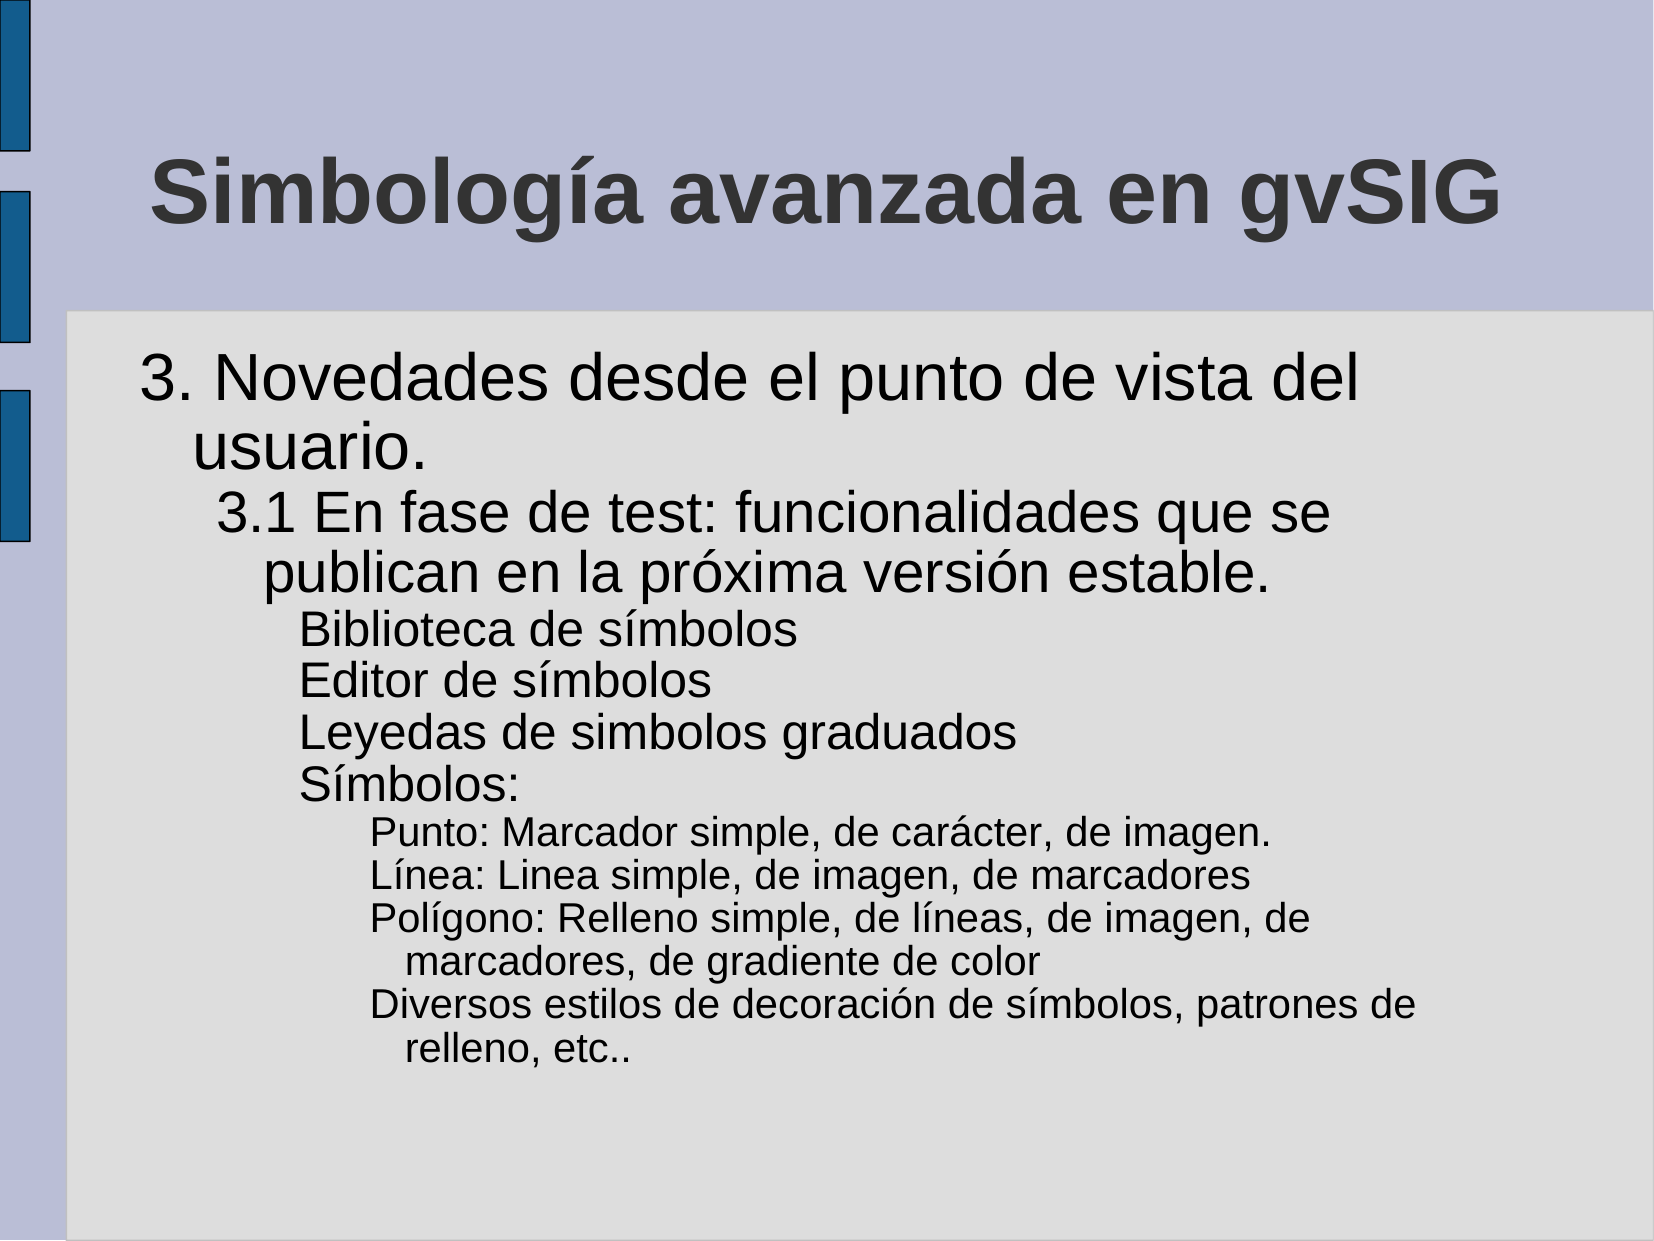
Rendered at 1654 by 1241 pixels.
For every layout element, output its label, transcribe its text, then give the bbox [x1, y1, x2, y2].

list 3. Novedades desde el punto de vista del usuario. 3.1 En fase de test: funcionalidades que se publican en la próxima versión estable. Biblioteca de símbolos Editor de símbolos Leyedas de simbolos graduados Símbolos: Punto: Marcador simple, de carácter, de imagen. Línea: Linea simple, de imagen, de marcadores Polígono: Relleno simple, de líneas, de imagen, de marcadores, de gradiente de color Diversos estilos de decoración de símbolos, patrones de relleno, etc.. [121, 344, 1534, 1128]
title Simbología avanzada en gvSIG [121, 98, 1534, 291]
